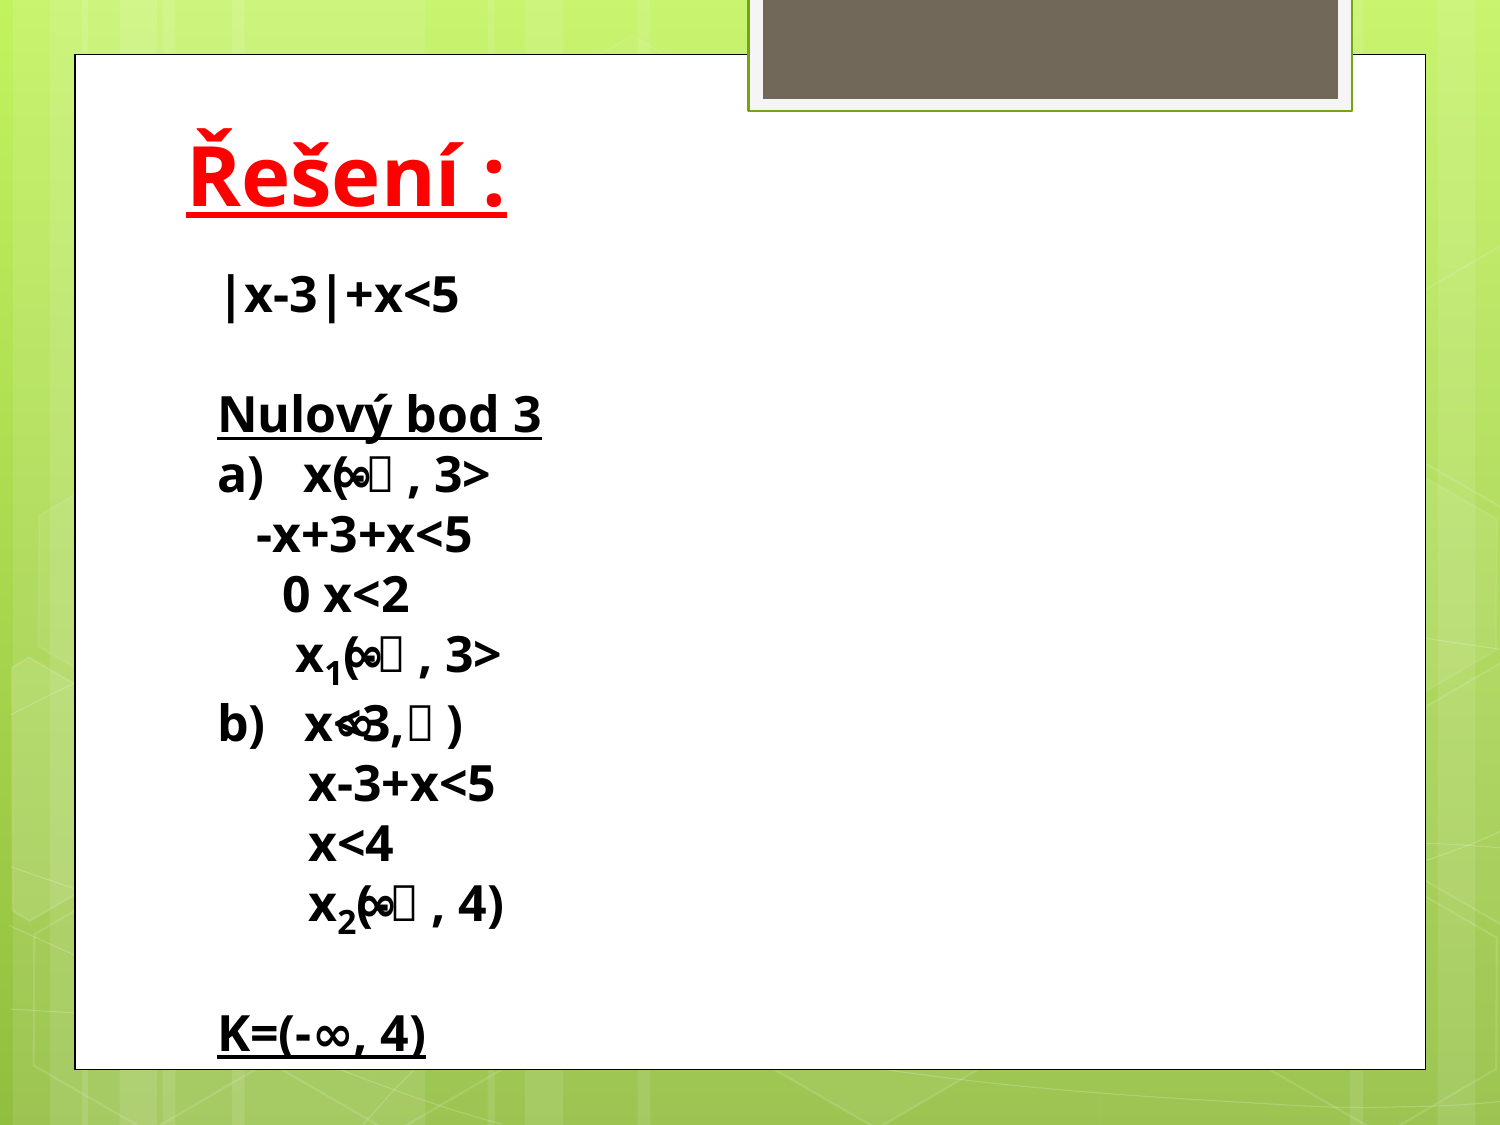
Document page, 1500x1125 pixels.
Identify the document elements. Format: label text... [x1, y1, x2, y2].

text_box |x-3|+x<5 Nulový bod 3 a) x(-∞, 3> -x+3+x<5 0 x<2 x1(-∞, 3> b) x<3,∞) x-3+x<5 x<4 x2(-∞, 4) K=(-∞, 4) [202, 255, 1121, 1069]
title Řešení : [171, 42, 1415, 231]
